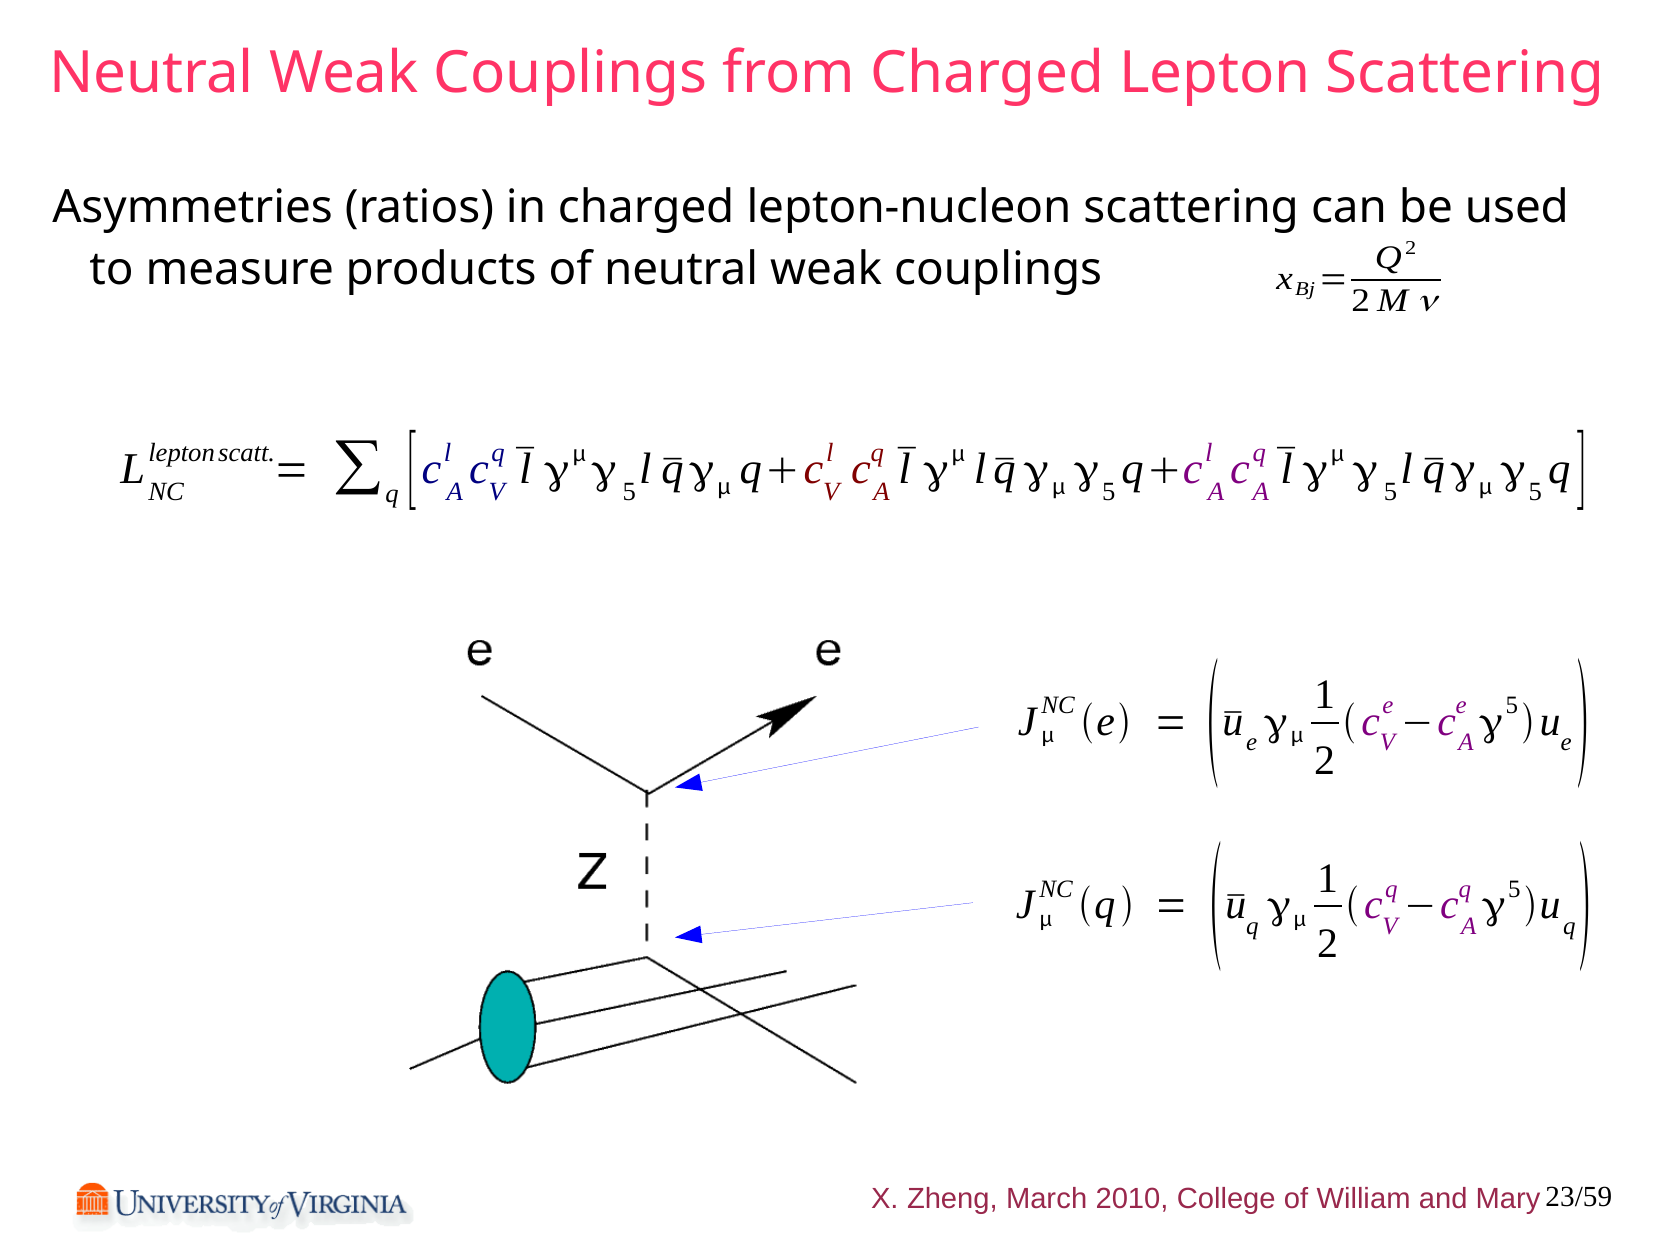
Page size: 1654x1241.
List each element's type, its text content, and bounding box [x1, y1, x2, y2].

chart [1002, 839, 1603, 975]
picture [409, 637, 863, 1088]
chart [1264, 235, 1451, 319]
text_box Asymmetries (ratios) in charged lepton-nucleon scattering can be used to measure products of neutral weak couplings [37, 165, 1613, 317]
chart [1004, 656, 1599, 792]
chart [106, 428, 1597, 513]
picture [53, 1165, 427, 1241]
title Neutral Weak Couplings from Charged Lepton Scattering [0, 27, 1653, 114]
